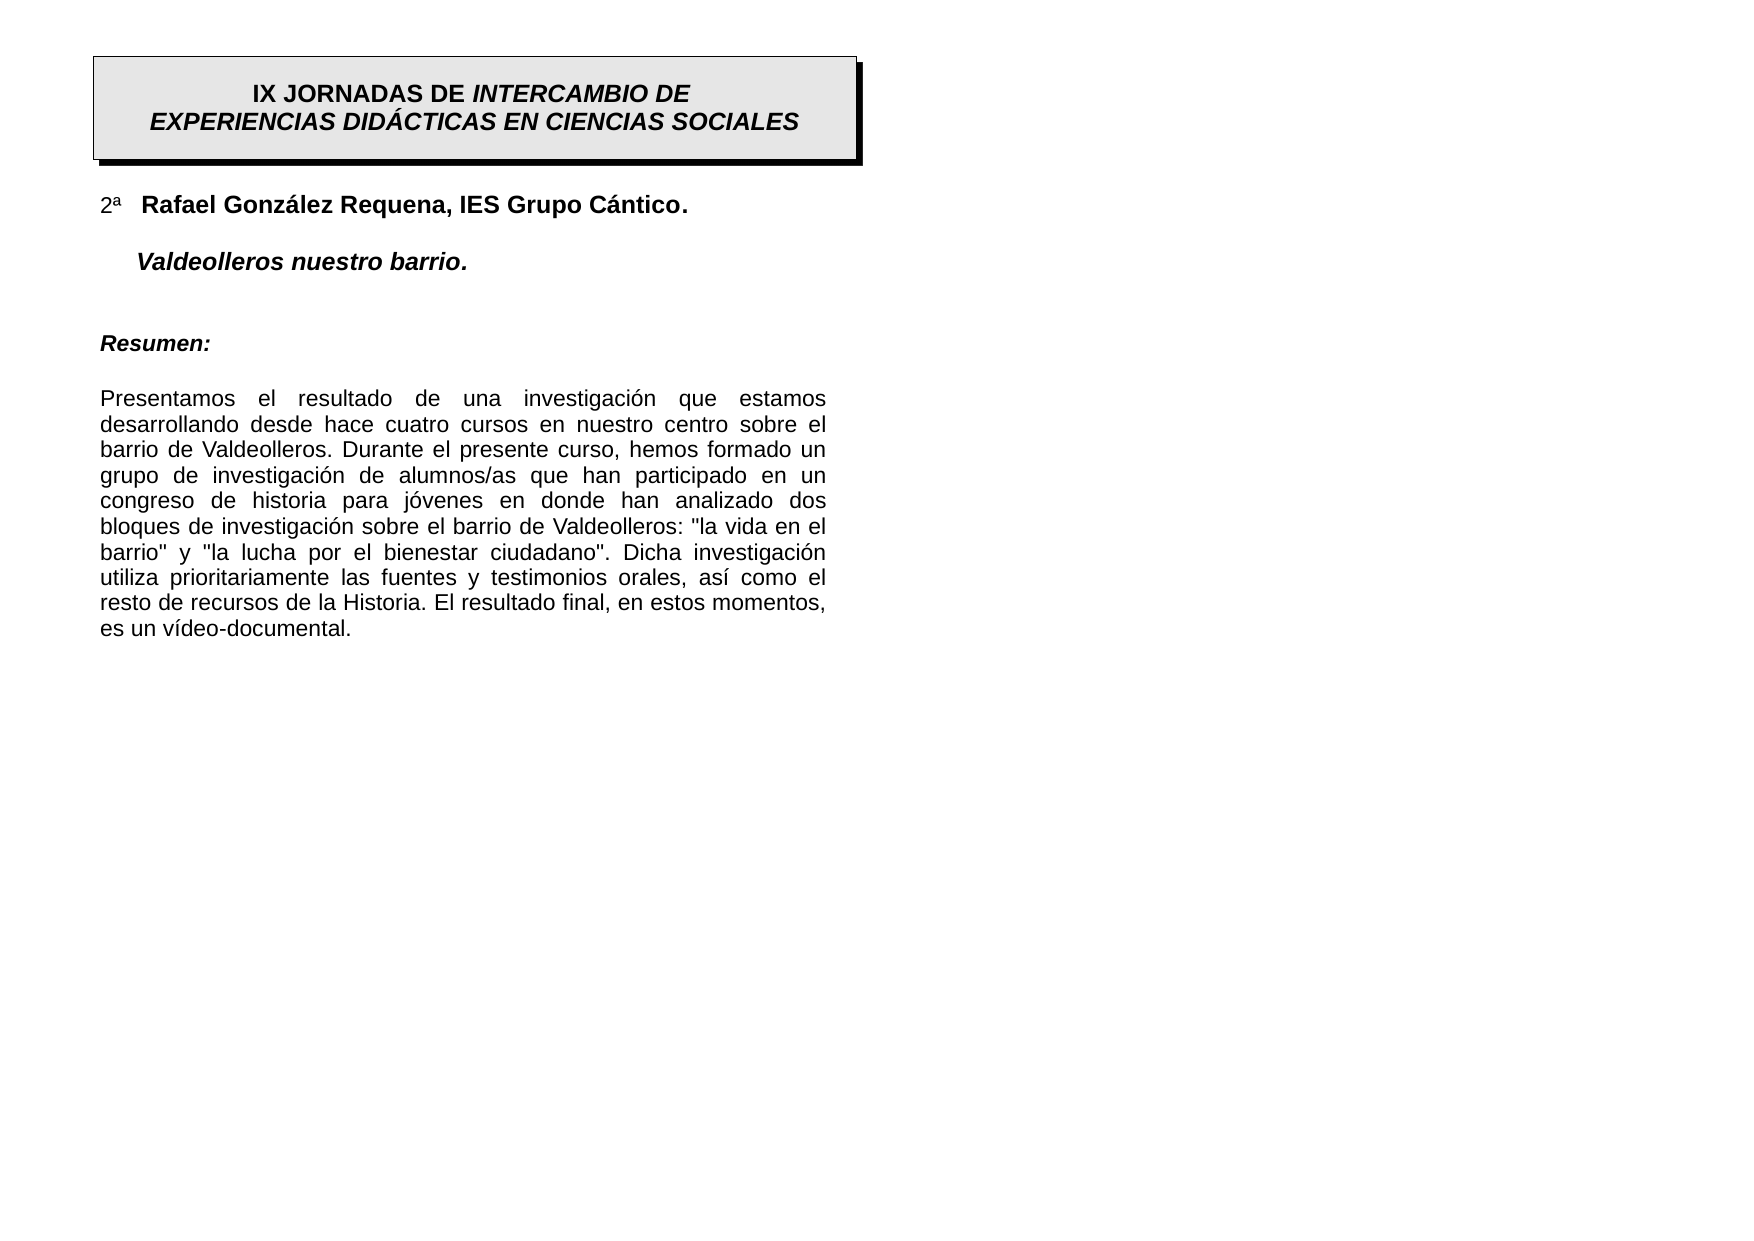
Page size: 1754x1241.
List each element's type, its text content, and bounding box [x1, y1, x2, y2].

list 2ª Rafael González Requena, IES Grupo Cántico. Valdeolleros nuestro barrio. Resumen: Presentamos el resultado de una investigación que estamos desarrollando desde hace cuatro cursos en nuestro centro sobre el barrio de Valdeolleros. Durante el presente curso, hemos formado un grupo de investigación de alumnos/as que han participado en un congreso de historia para jóvenes en donde han analizado dos bloques de investigación sobre el barrio de Valdeolleros: "la vida en el barrio" y "la lucha por el bienestar ciudadano". Dicha investigación utiliza prioritariamente las fuentes y testimonios orales, así como el resto de recursos de la Historia. El resultado final, en estos momentos, es un vídeo-documental. [100, 190, 827, 1152]
title IX JORNADAS DE INTERCAMBIO DE EXPERIENCIAS DIDÁCTICAS EN CIENCIAS SOCIALES [93, 56, 857, 160]
